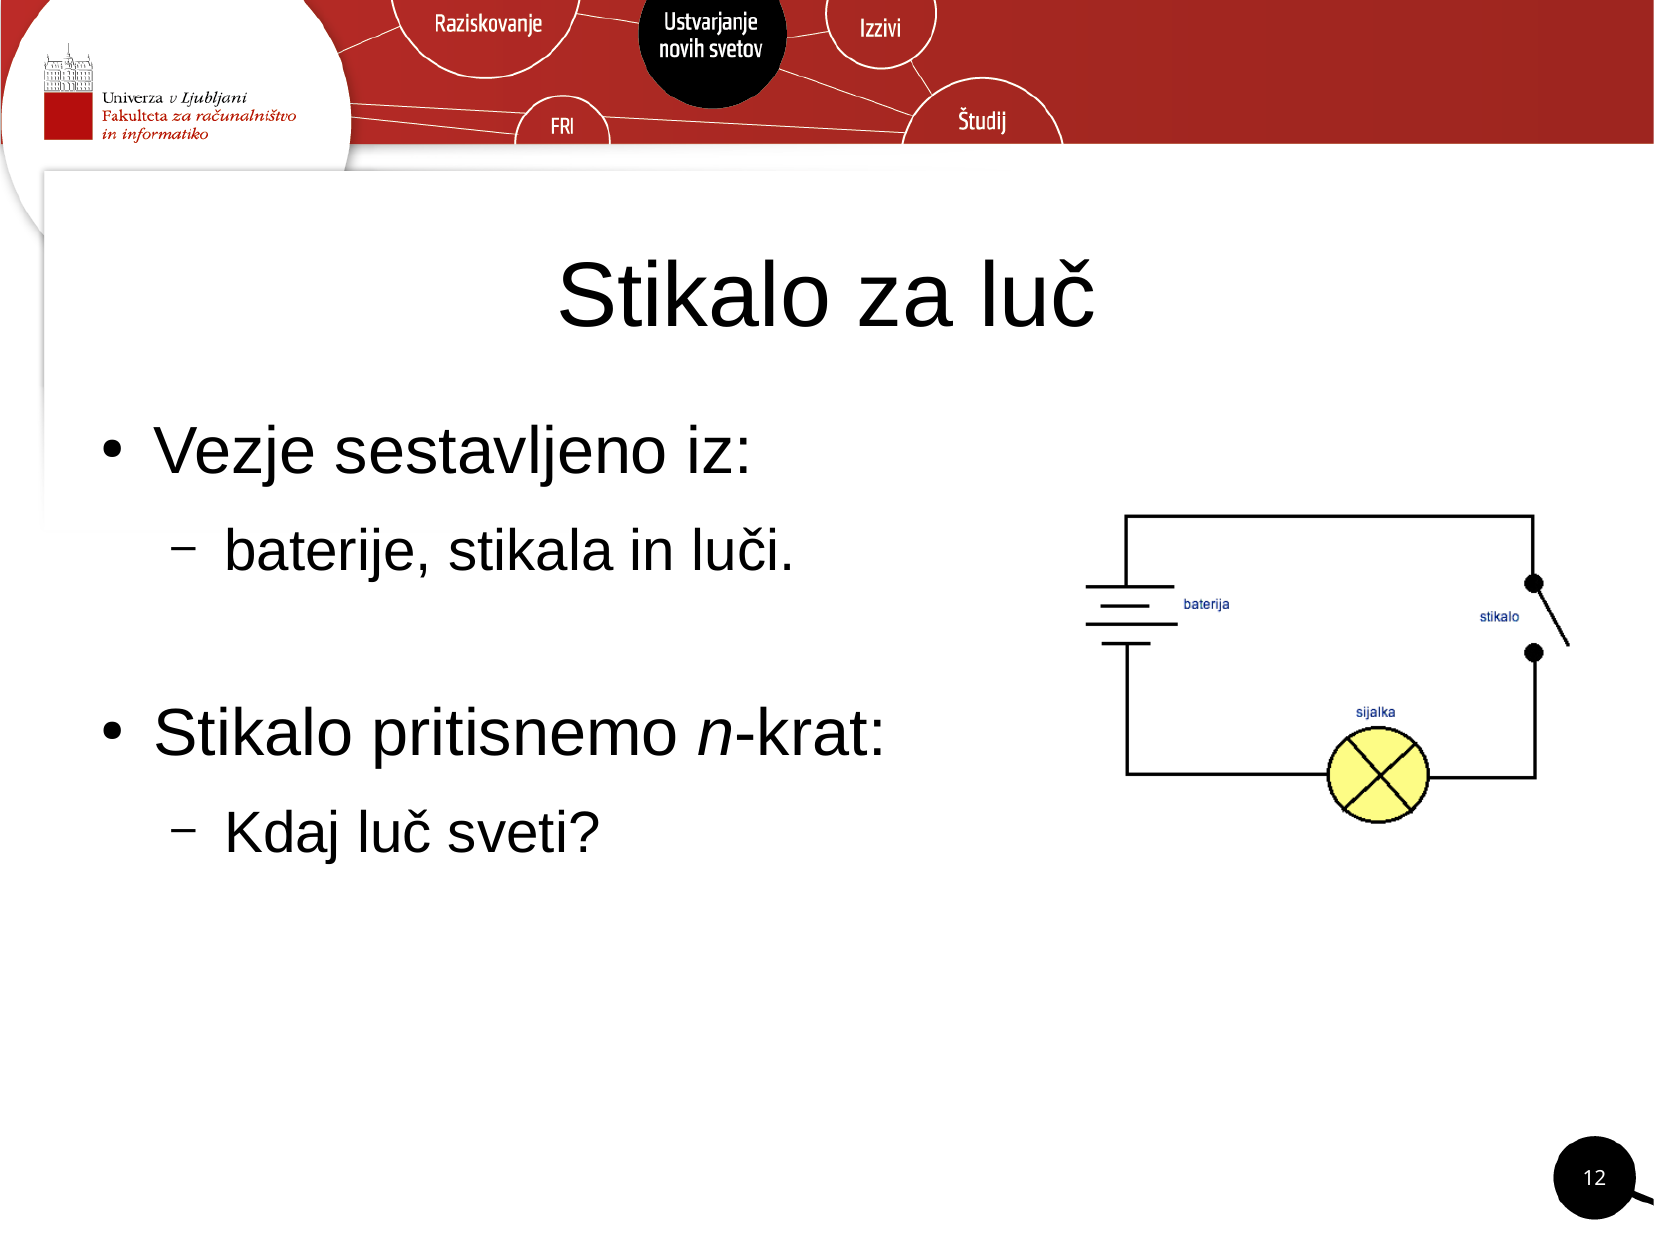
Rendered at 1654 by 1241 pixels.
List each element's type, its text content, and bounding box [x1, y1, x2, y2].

text_box <številka> [1553, 1145, 1636, 1212]
picture [0, 0, 1654, 1241]
list Vezje sestavljeno iz: baterije, stikala in luči. Stikalo pritisnemo n-krat: Kdaj luč sveti? [82, 413, 1538, 1010]
title Stikalo za luč [82, 191, 1571, 399]
